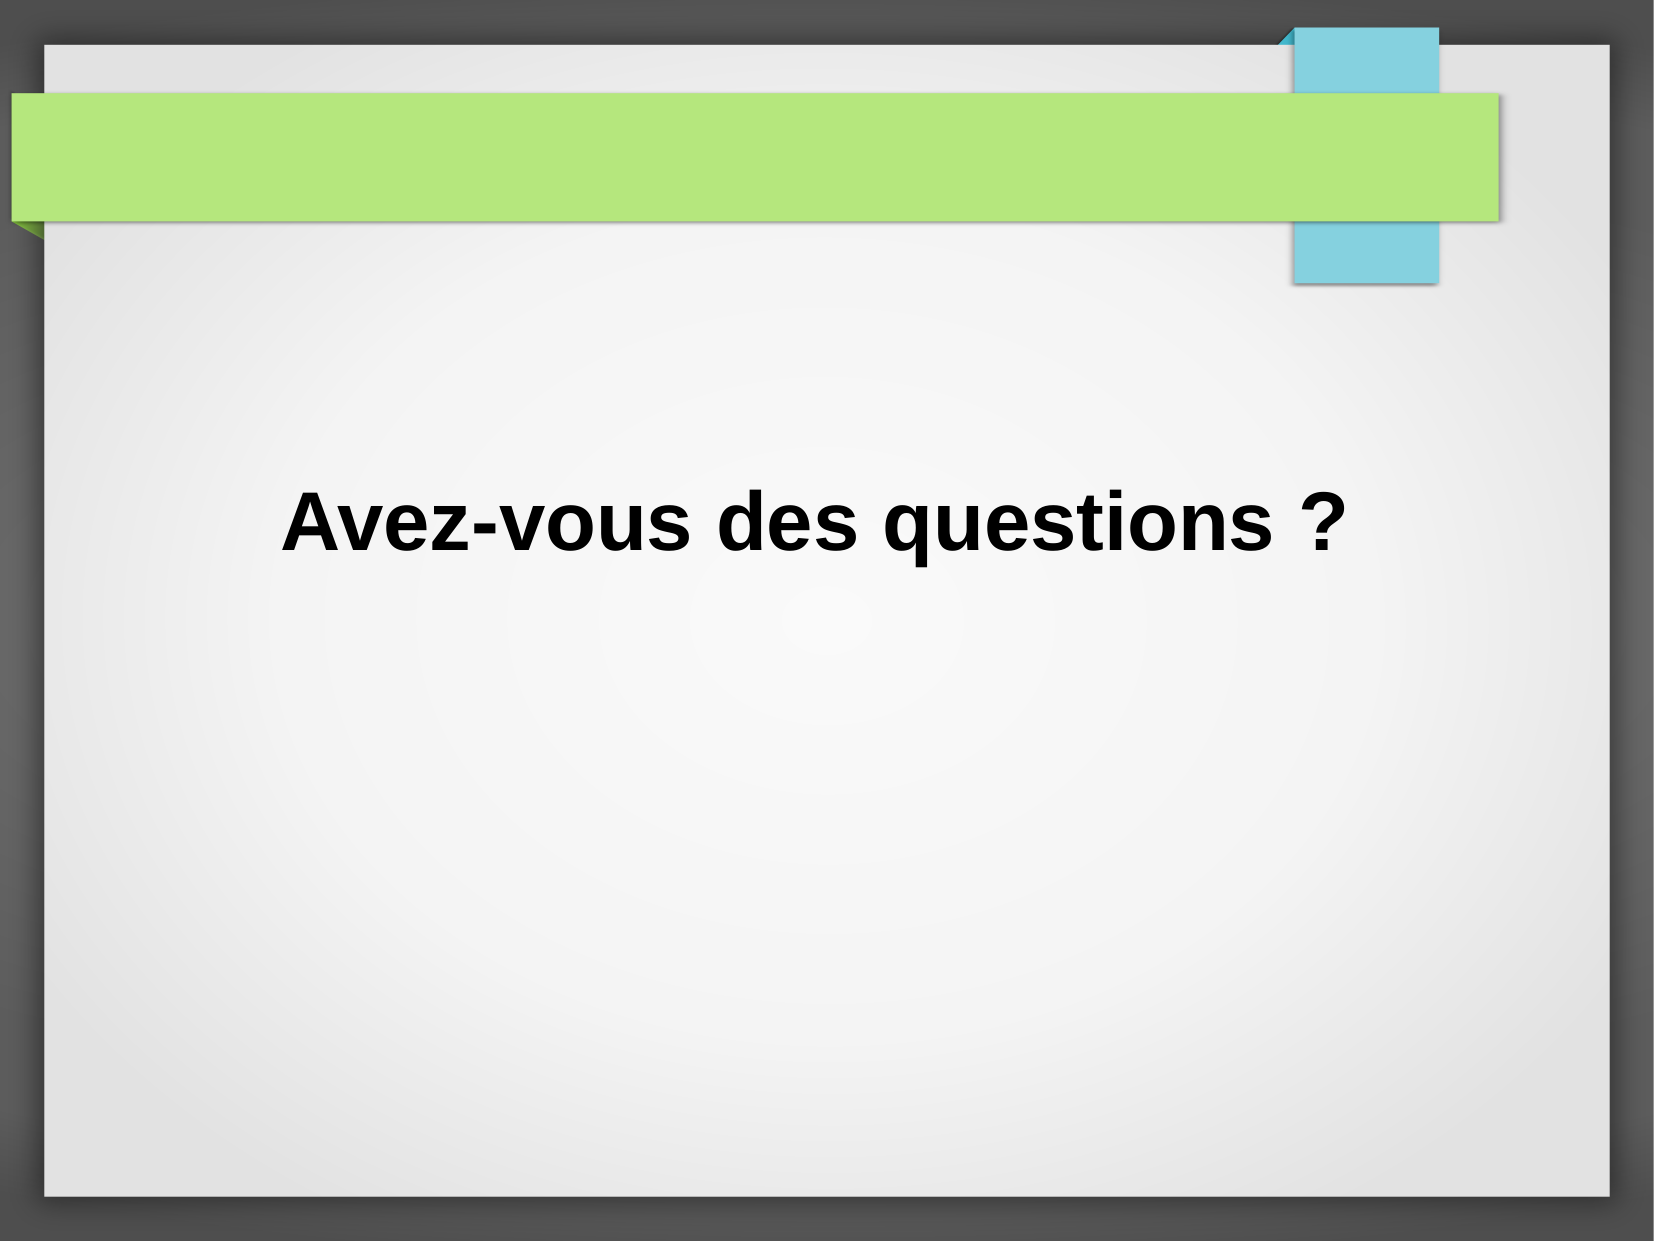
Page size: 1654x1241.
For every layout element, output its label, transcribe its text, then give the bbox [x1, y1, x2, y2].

picture [0, 0, 1654, 1241]
list Avez-vous des questions ? [82, 295, 1571, 1114]
